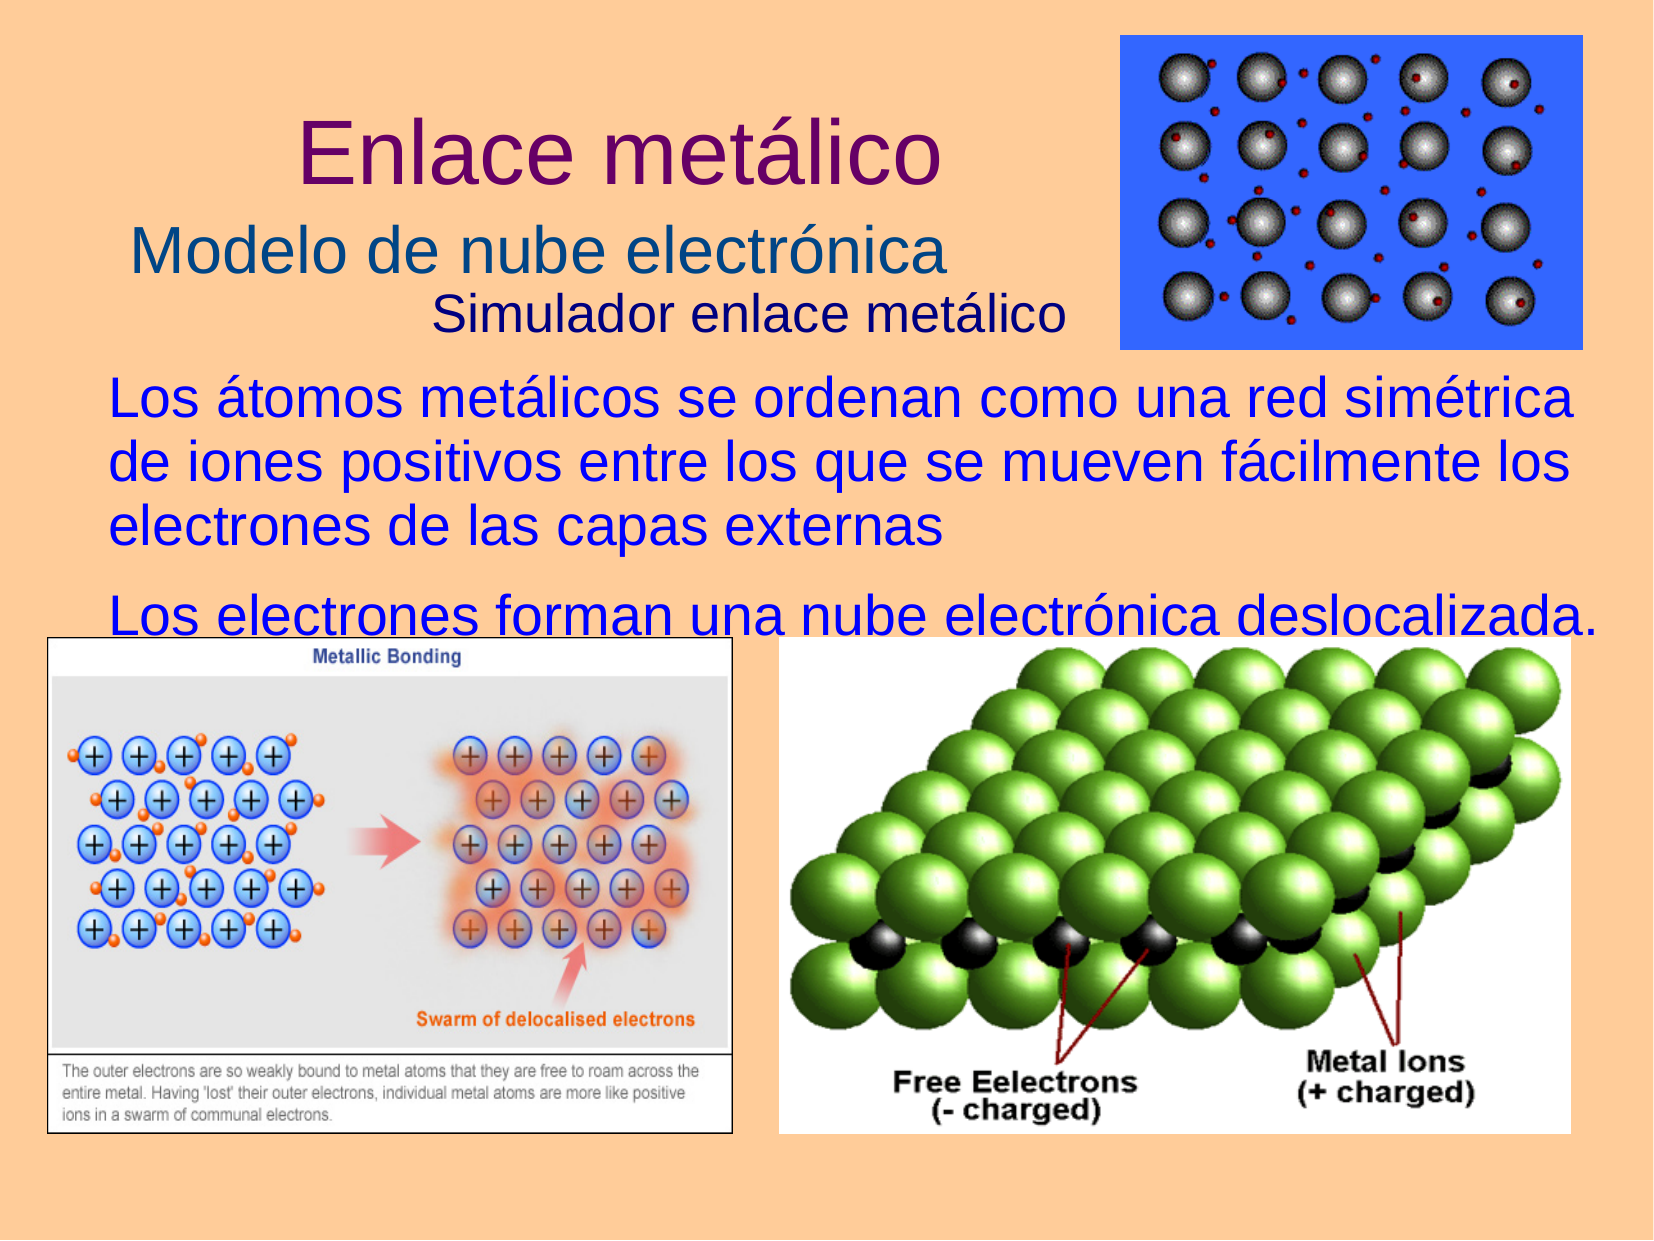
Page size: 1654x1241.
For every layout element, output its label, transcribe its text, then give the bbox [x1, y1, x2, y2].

list Simulador enlace metálico [360, 283, 1087, 367]
picture [47, 637, 733, 1134]
list Modelo de nube electrónica [59, 212, 981, 324]
title Enlace metálico [82, 49, 1120, 257]
picture [1120, 35, 1583, 350]
list Los átomos metálicos se ordenan como una red simétrica de iones positivos entre los que se mueven fácilmente los electrones de las capas externas Los electrones forman una nube electrónica deslocalizada. [47, 366, 1607, 709]
picture [779, 637, 1571, 1134]
